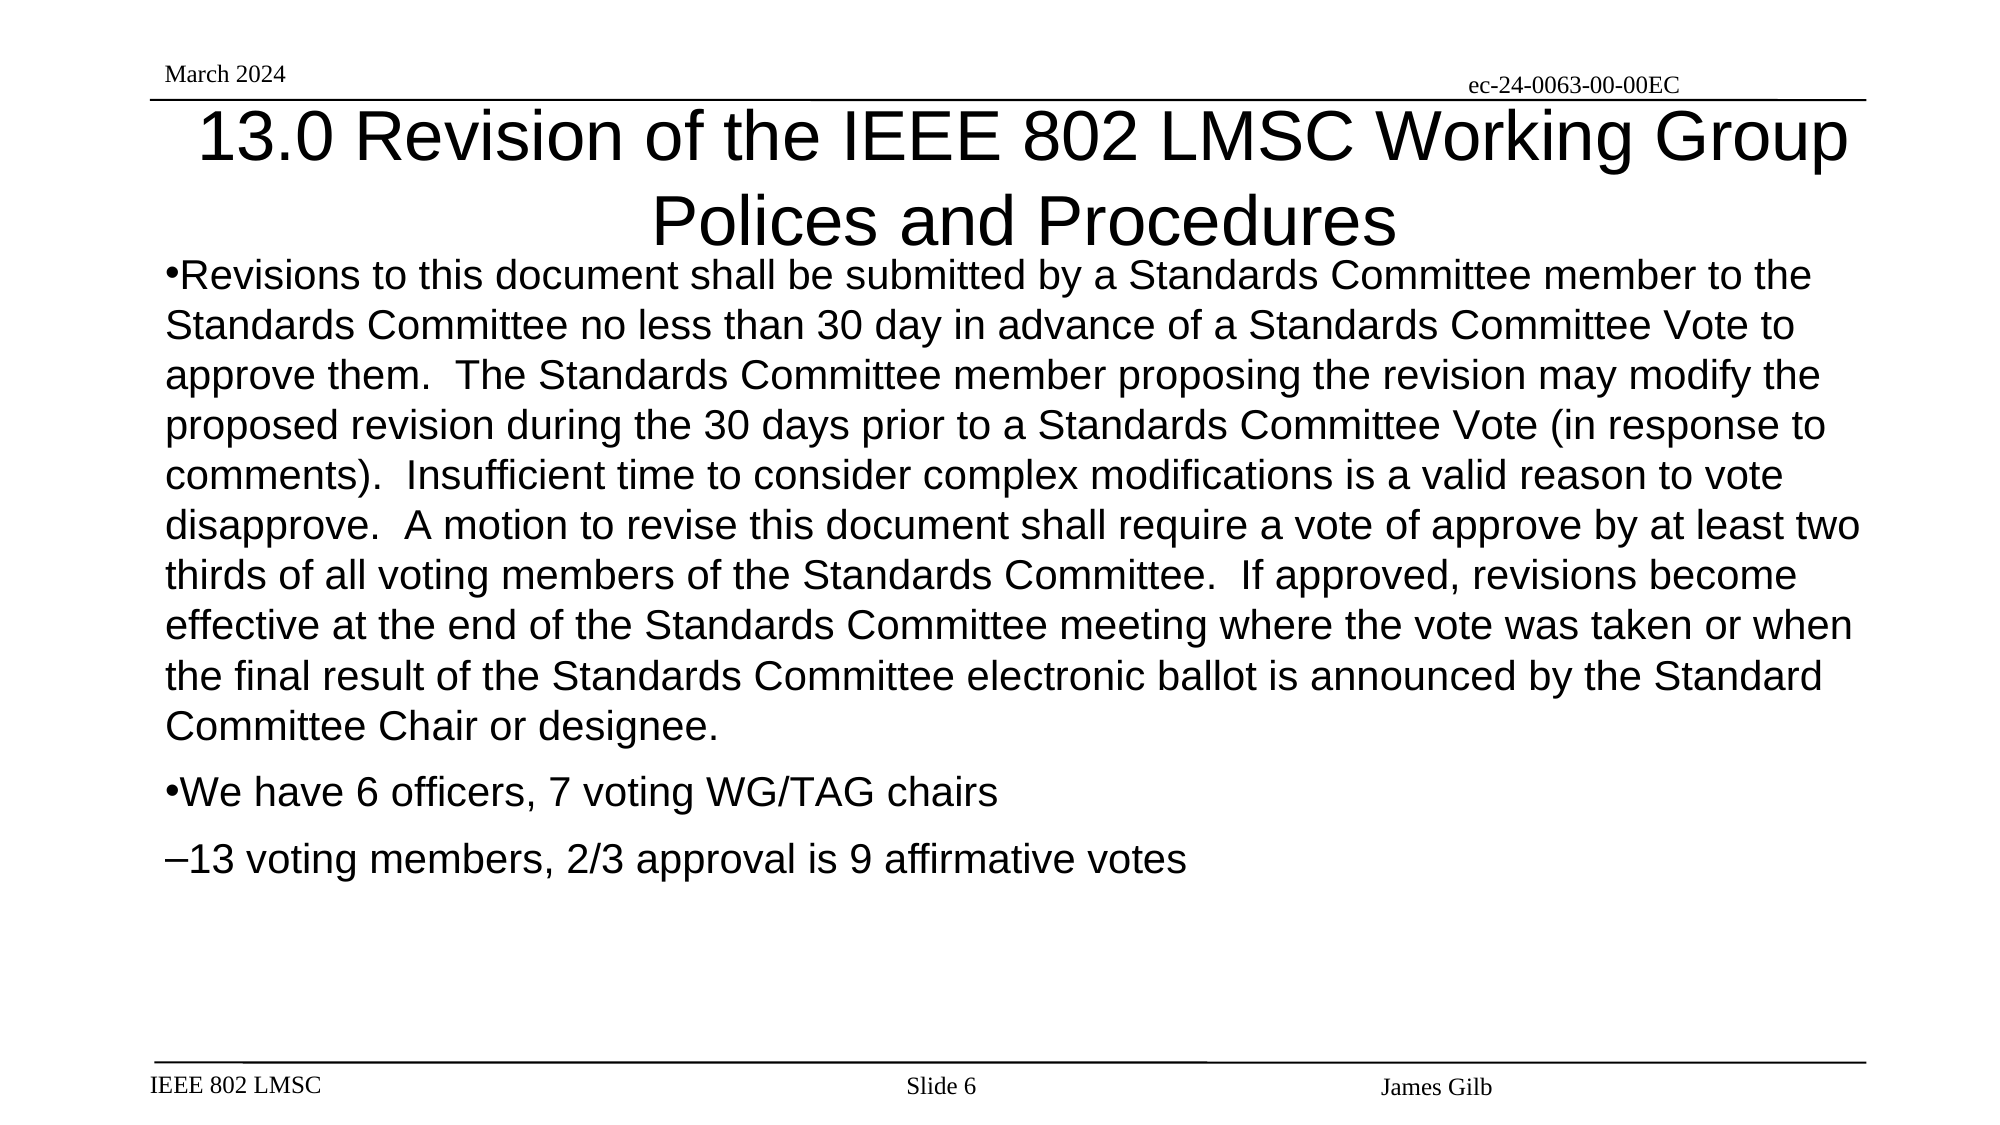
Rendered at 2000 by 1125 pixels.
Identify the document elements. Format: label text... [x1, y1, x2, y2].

title 13.0 Revision of the IEEE 802 LMSC Working Group Polices and Procedures [149, 82, 1900, 239]
list Revisions to this document shall be submitted by a Standards Committee member to the Standards Committee no less than 30 day in advance of a Standards Committee Vote to approve them. The Standards Committee member proposing the revision may modify the proposed revision during the 30 days prior to a Standards Committee Vote (in response to comments). Insufficient time to consider complex modifications is a valid reason to vote disapprove. A motion to revise this document shall require a vote of approve by at least two thirds of all voting members of the Standards Committee. If approved, revisions become effective at the end of the Standards Committee meeting where the vote was taken or when the final result of the Standards Committee electronic ballot is announced by the Standard Committee Chair or designee. We have 6 officers, 7 voting WG/TAG chairs 13 voting members, 2/3 approval is 9 affirmative votes [149, 239, 1900, 1051]
text_box Slide [799, 1069, 1083, 1108]
